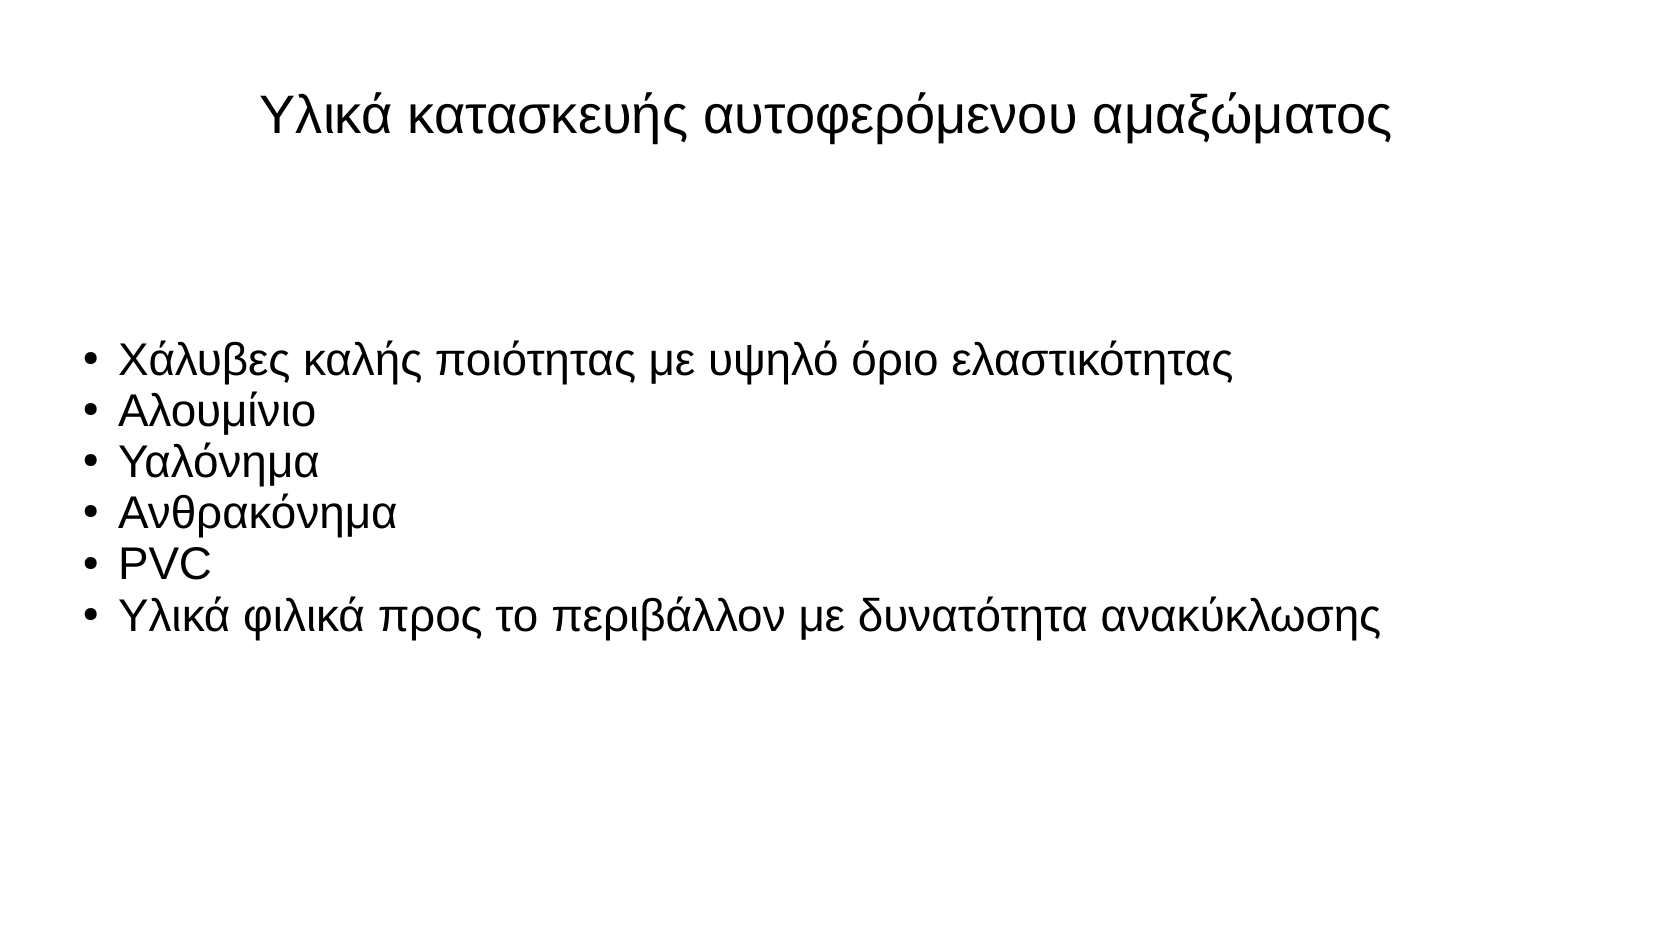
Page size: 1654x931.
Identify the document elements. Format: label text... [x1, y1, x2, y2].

subtitle Χάλυβες καλής ποιότητας με υψηλό όριο ελαστικότητας Αλουμίνιο Υαλόνημα Ανθρακόνημα PVC Υλικά φιλικά προς το περιβάλλον με δυνατότητα ανακύκλωσης [82, 217, 1571, 758]
title Υλικά κατασκευής αυτοφερόμενου αμαξώματος [82, 37, 1571, 193]
